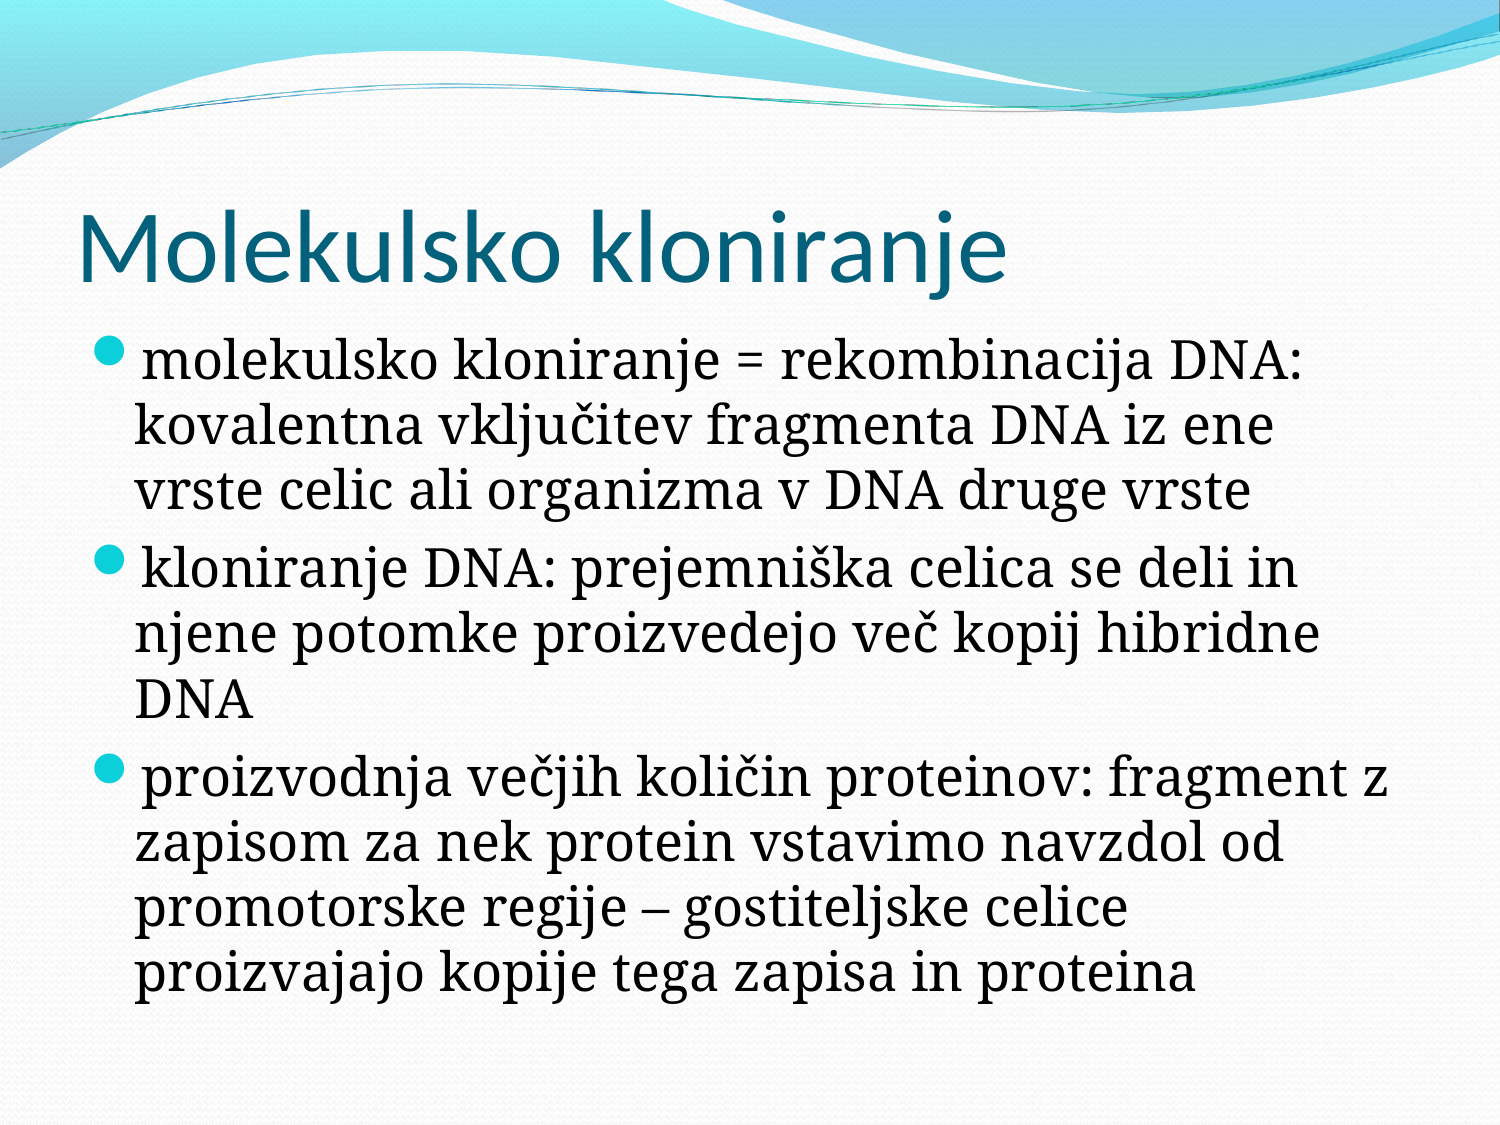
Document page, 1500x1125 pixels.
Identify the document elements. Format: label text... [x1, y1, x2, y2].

list molekulsko kloniranje = rekombinacija DNA: kovalentna vključitev fragmenta DNA iz ene vrste celic ali organizma v DNA druge vrste kloniranje DNA: prejemniška celica se deli in njene potomke proizvedejo več kopij hibridne DNA proizvodnja večjih količin proteinov: fragment z zapisom za nek protein vstavimo navzdol od promotorske regije – gostiteljske celice proizvajajo kopije tega zapisa in proteina [75, 317, 1426, 1038]
title Molekulsko kloniranje [75, 115, 1426, 304]
picture [0, 0, 1500, 1125]
